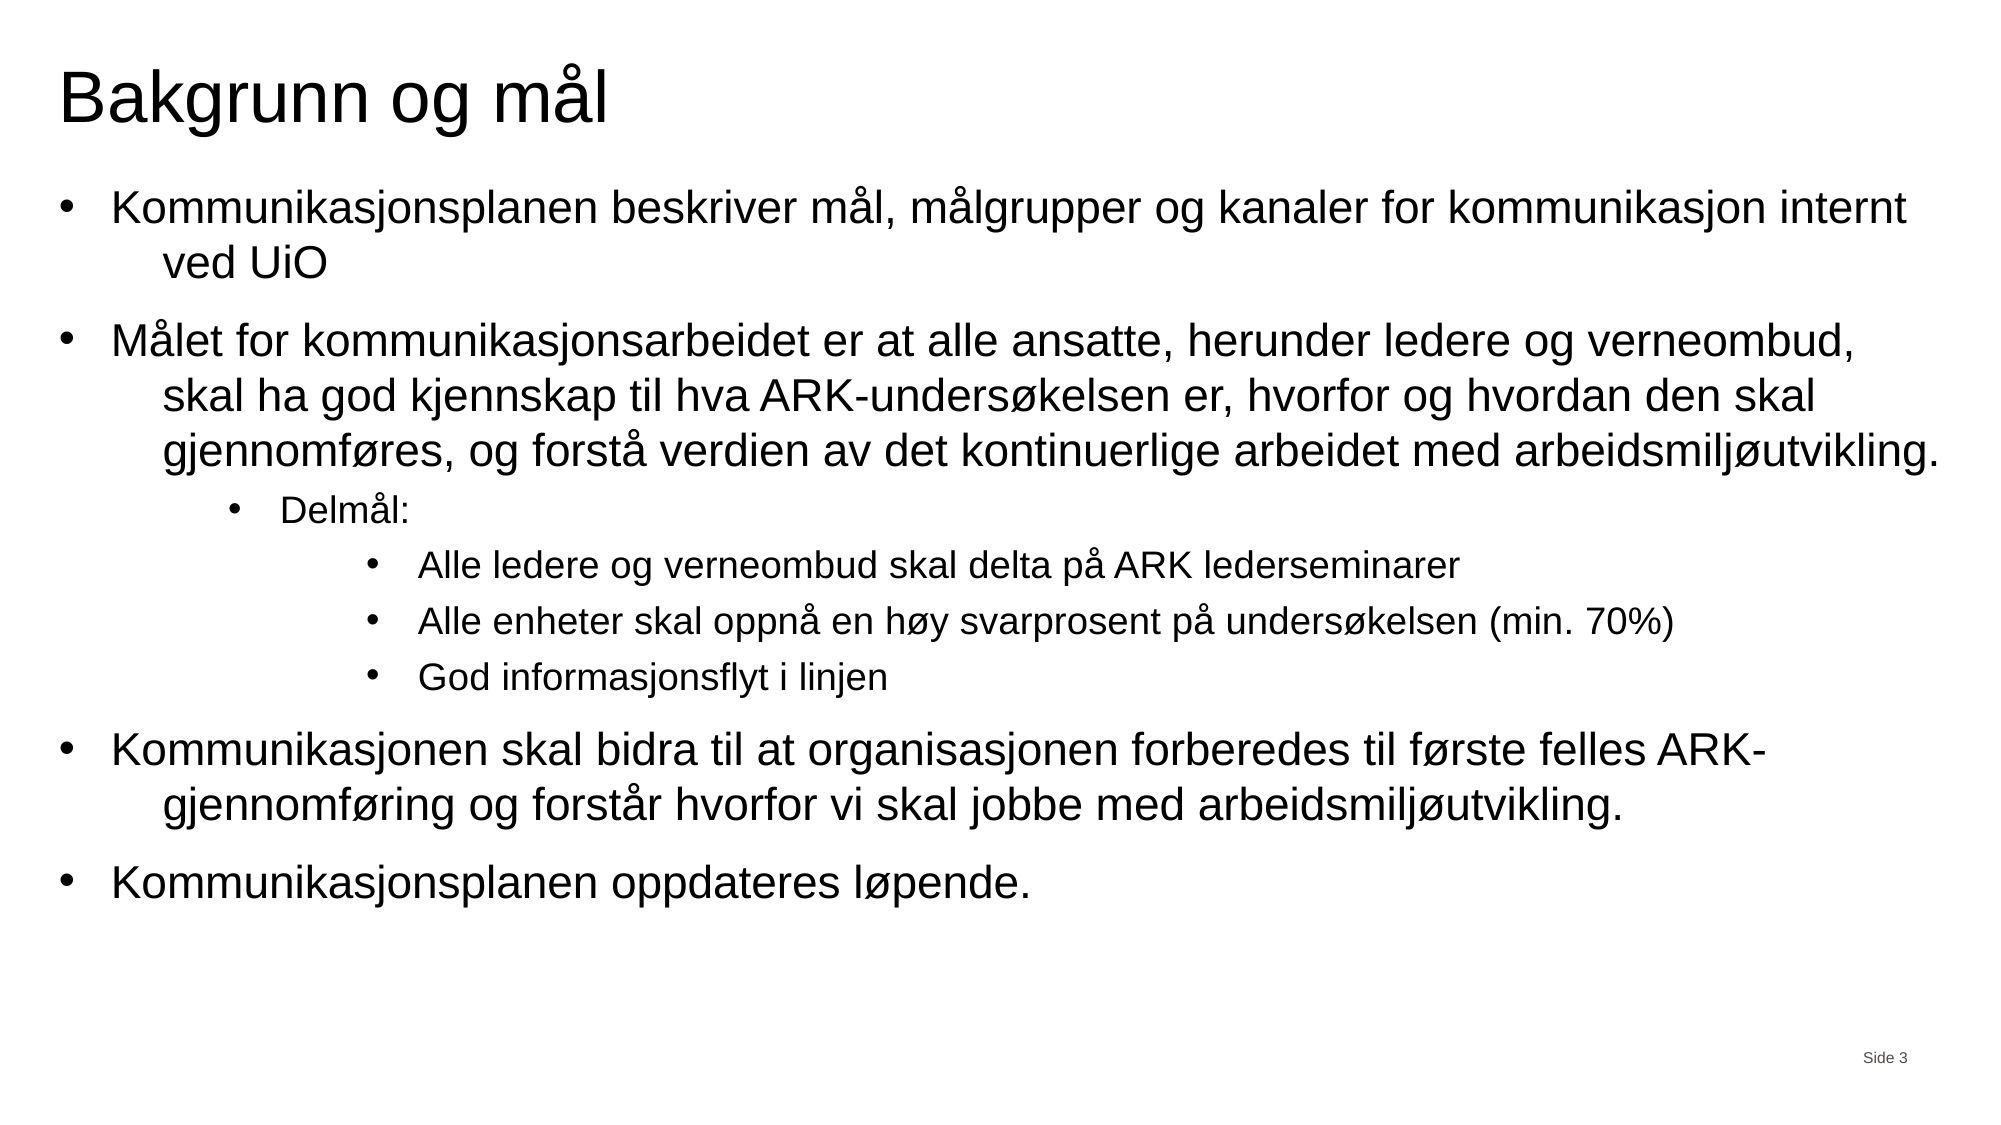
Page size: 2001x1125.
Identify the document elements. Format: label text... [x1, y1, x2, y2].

slide_number Side 3 [1848, 1027, 1947, 1088]
list Kommunikasjonsplanen beskriver mål, målgrupper og kanaler for kommunikasjon internt ved UiO Målet for kommunikasjonsarbeidet er at alle ansatte, herunder ledere og verneombud, skal ha god kjennskap til hva ARK-undersøkelsen er, hvorfor og hvordan den skal gjennomføres, og forstå verdien av det kontinuerlige arbeidet med arbeidsmiljøutvikling. Delmål: Alle ledere og verneombud skal delta på ARK lederseminarer Alle enheter skal oppnå en høy svarprosent på undersøkelsen (min. 70%) God informasjonsflyt i linjen Kommunikasjonen skal bidra til at organisasjonen forberedes til første felles ARK-gjennomføring og forstår hvorfor vi skal jobbe med arbeidsmiljøutvikling. Kommunikasjonsplanen oppdateres løpende. [59, 177, 1941, 968]
title Bakgrunn og mål [59, 59, 1941, 149]
